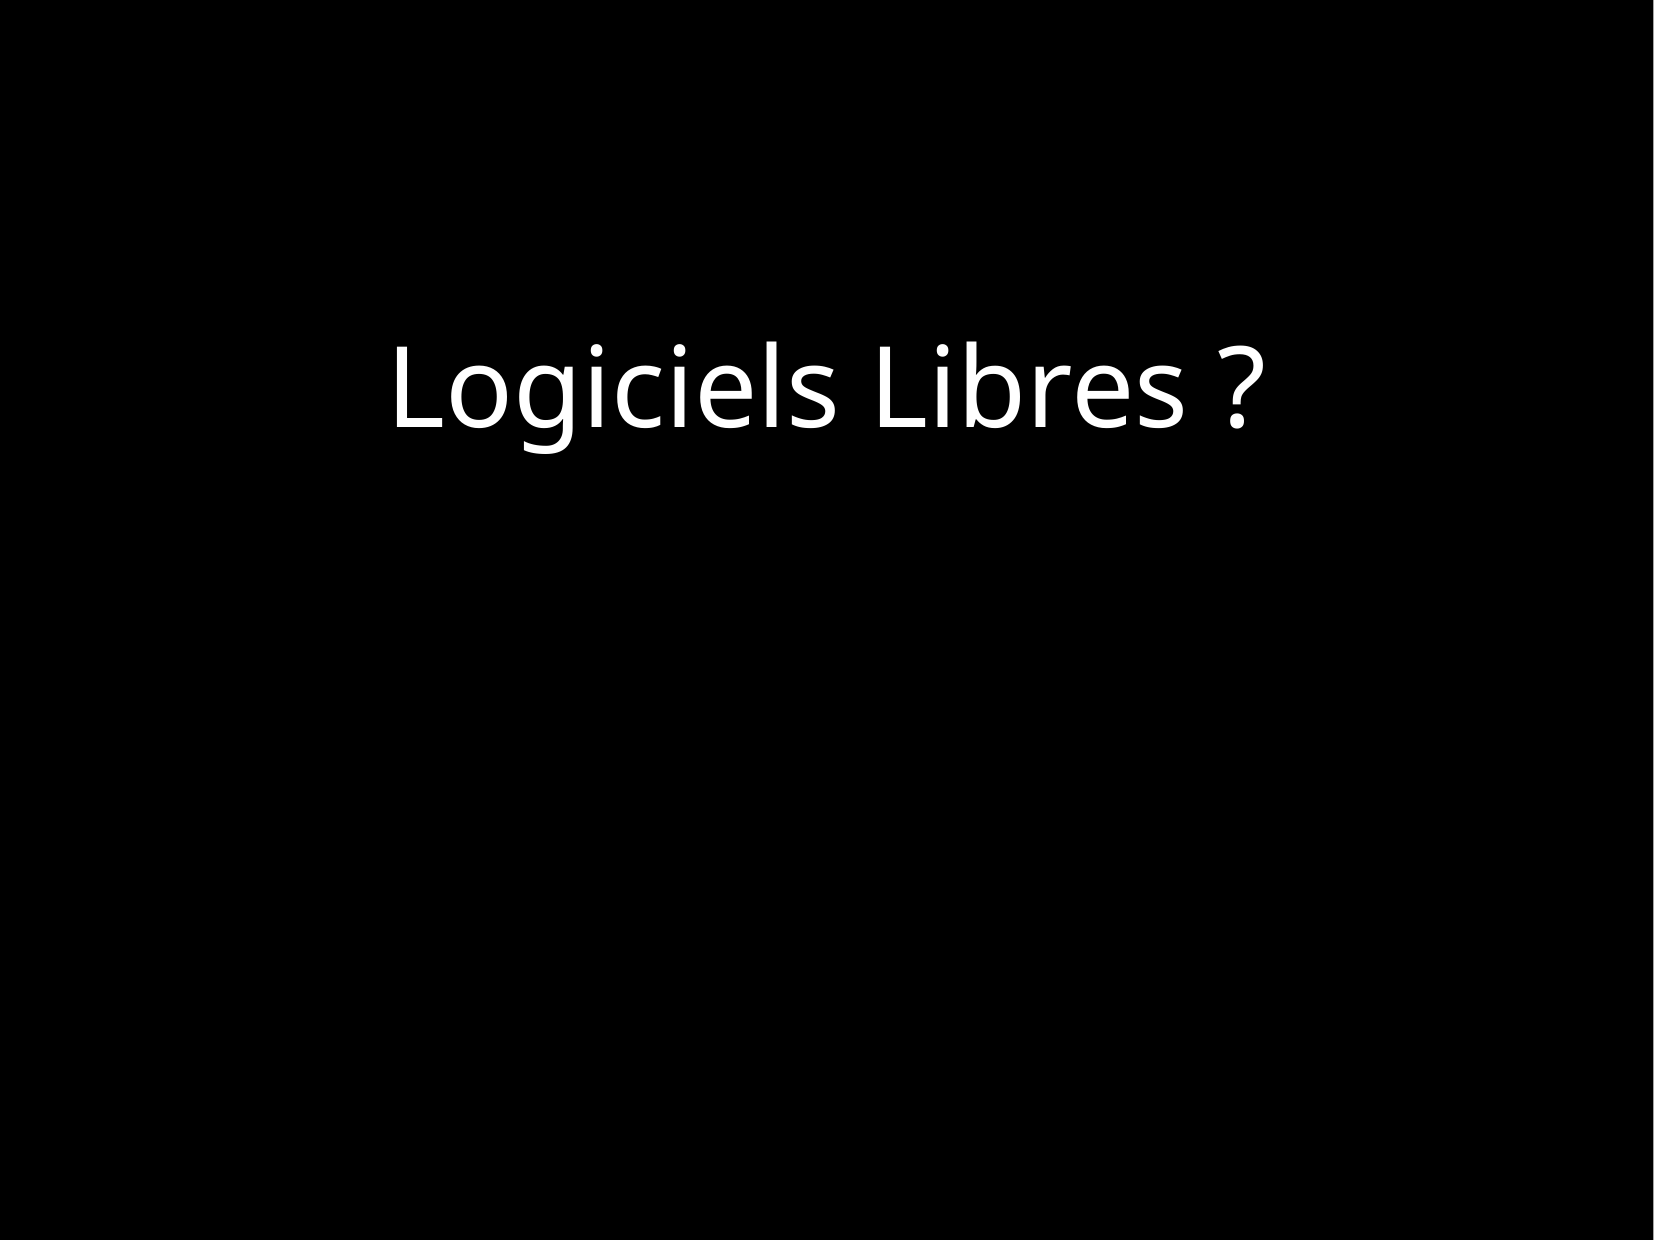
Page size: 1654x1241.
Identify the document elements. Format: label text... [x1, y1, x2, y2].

title Logiciels Libres ? [82, 56, 1571, 1172]
